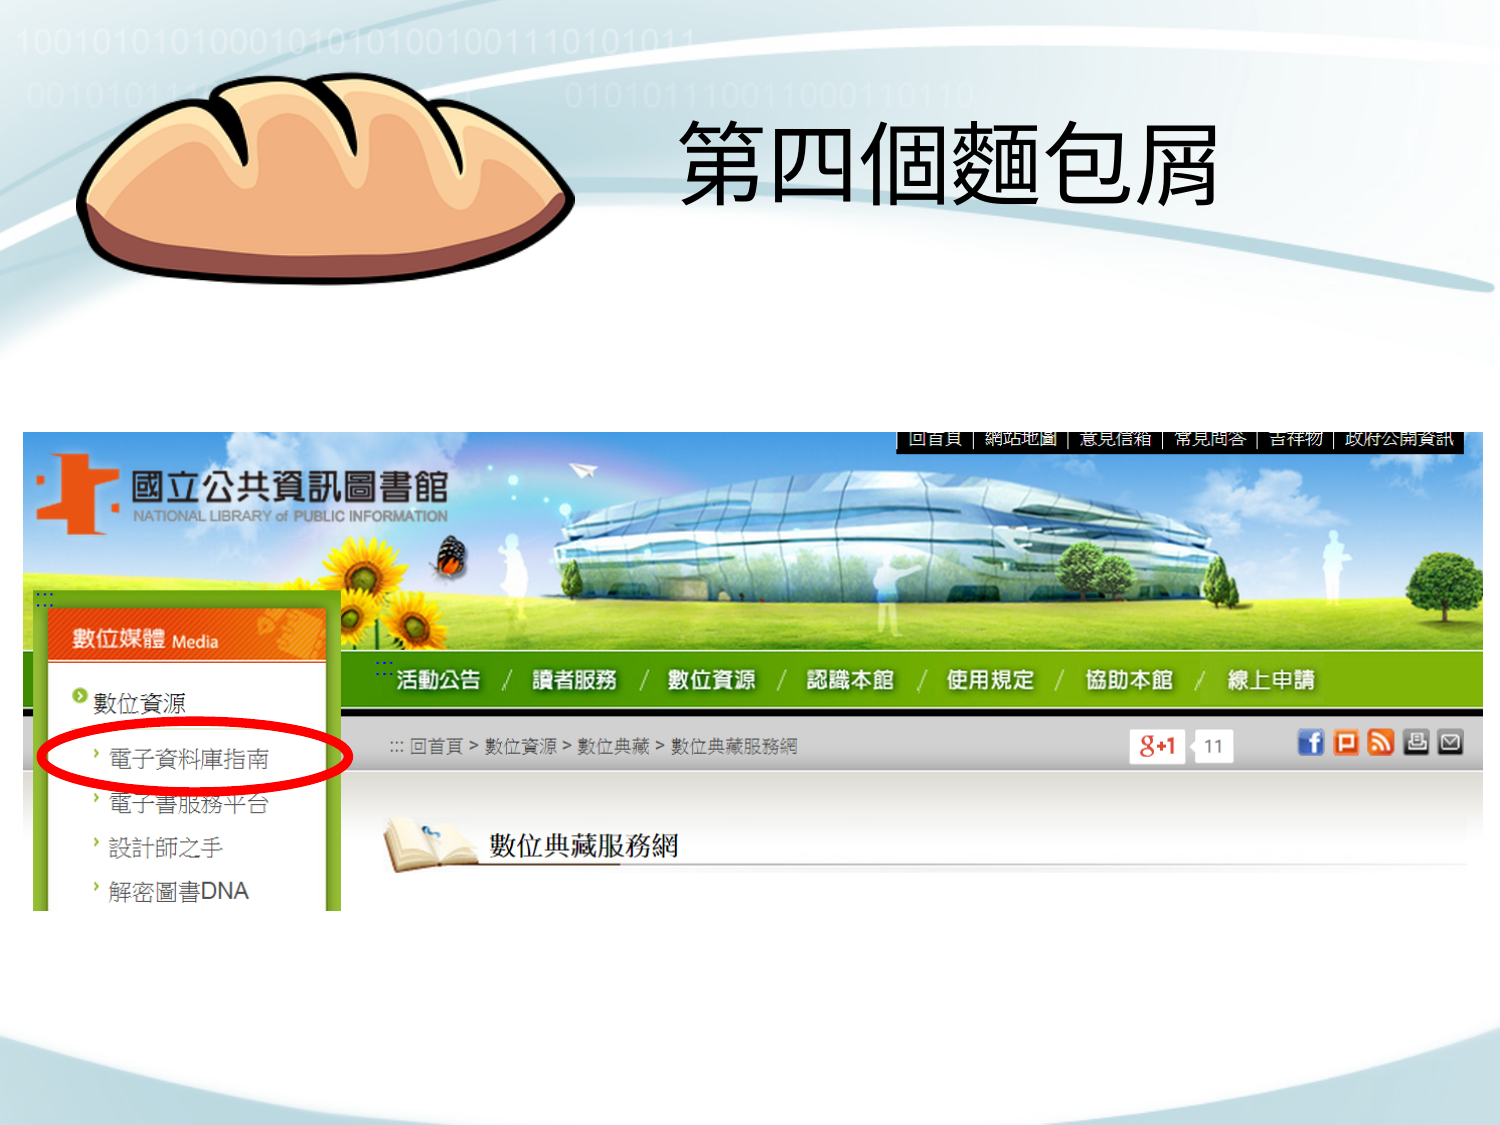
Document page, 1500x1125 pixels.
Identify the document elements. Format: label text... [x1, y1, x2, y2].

title 第四個麵包屑 [631, 67, 1270, 256]
picture [23, 432, 1483, 911]
picture [76, 54, 575, 304]
